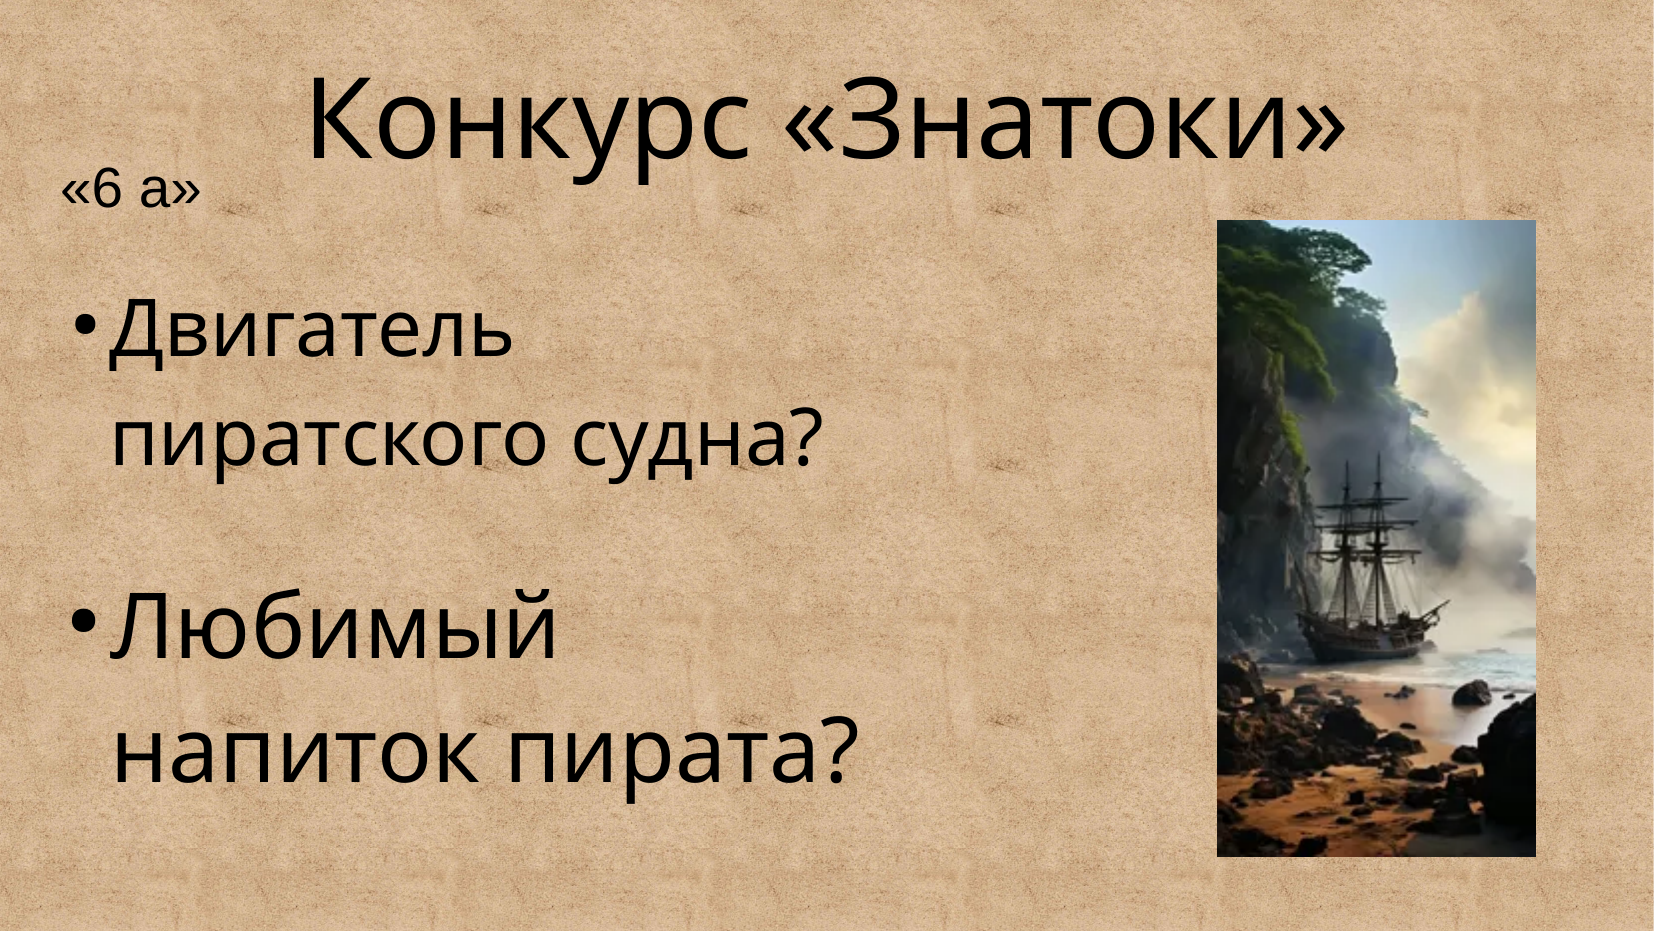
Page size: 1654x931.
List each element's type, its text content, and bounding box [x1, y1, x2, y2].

list Любимый напиток пирата? [53, 561, 886, 916]
picture [0, 0, 1654, 931]
list «6 а» [0, 156, 237, 266]
title Конкурс «Знатоки» [82, 37, 1571, 193]
list Двигатель пиратского судна? [59, 271, 827, 502]
